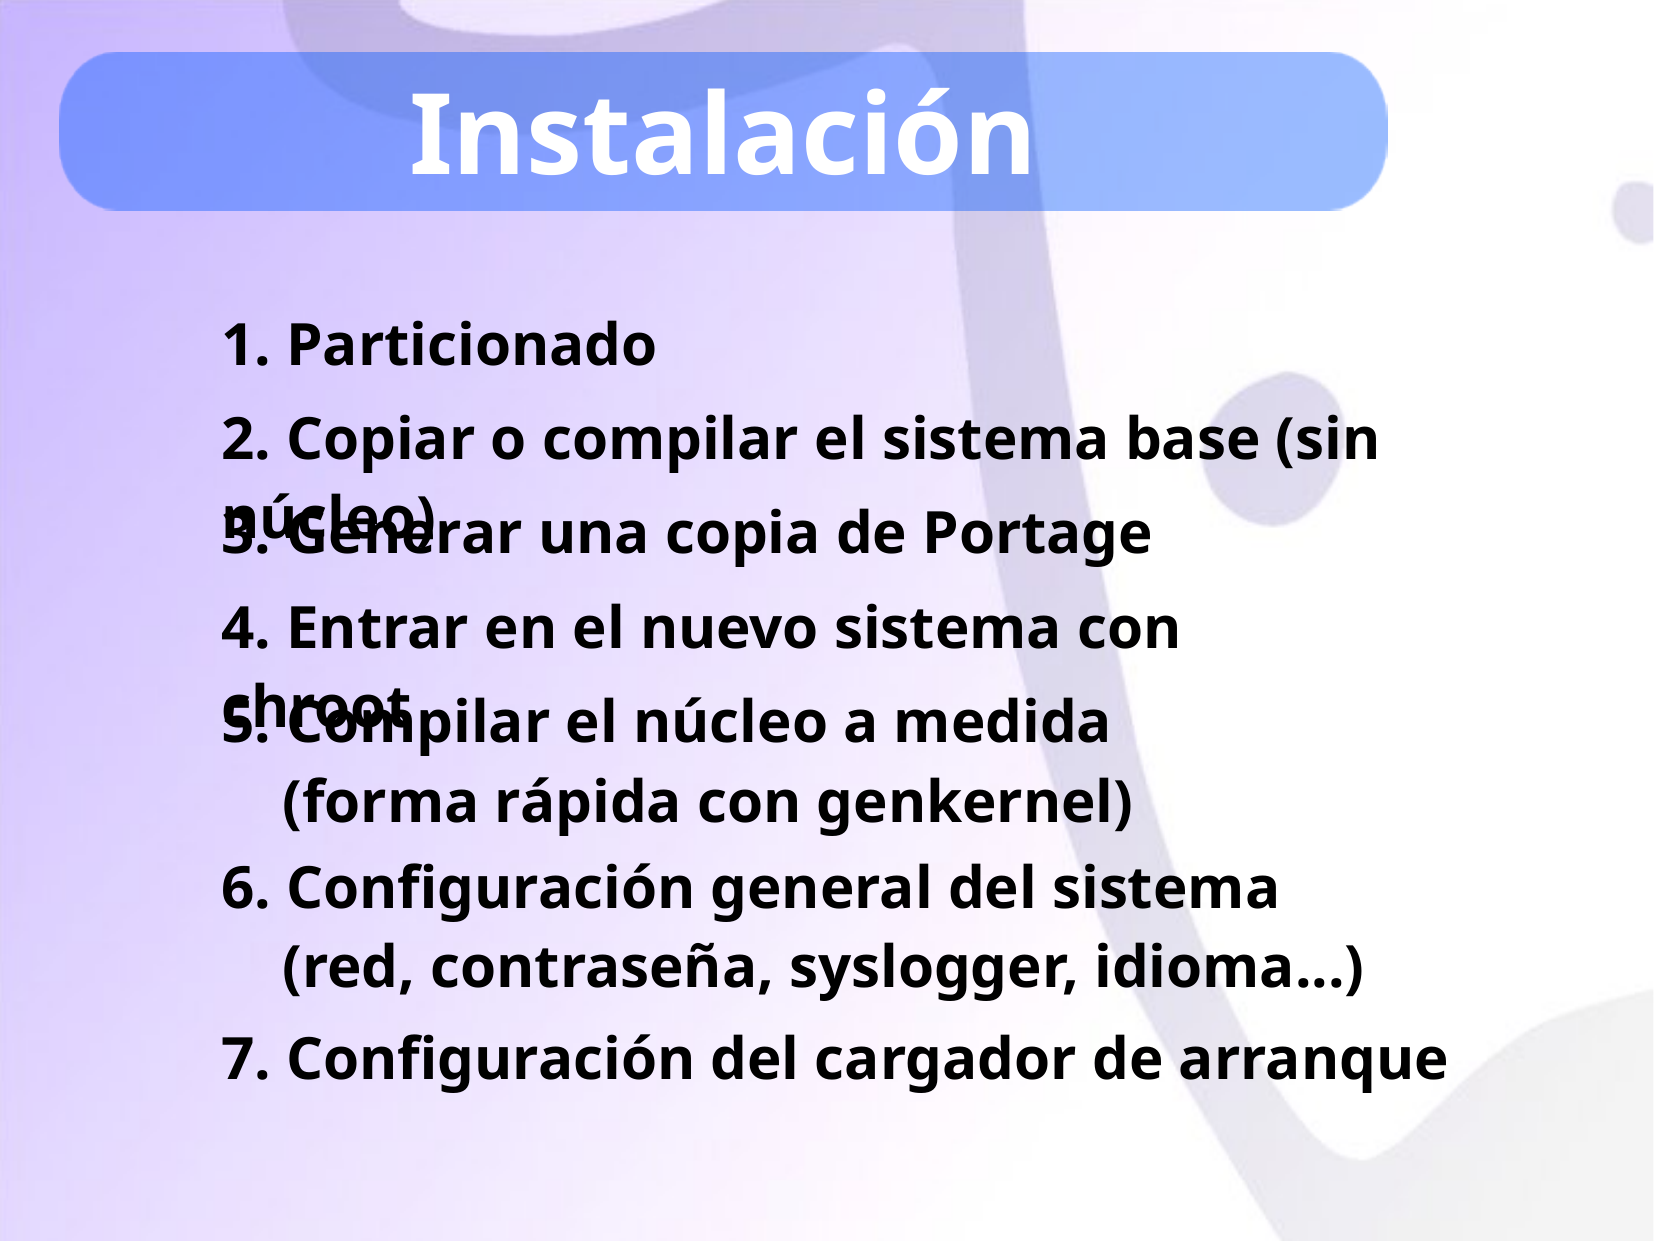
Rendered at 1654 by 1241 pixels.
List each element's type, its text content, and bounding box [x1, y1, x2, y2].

text_box 2. Copiar o compilar el sistema base (sin núcleo) [206, 389, 1625, 481]
picture [0, 0, 1654, 1241]
text_box 6. Configuración general del sistema (red, contraseña, syslogger, idioma...) [206, 838, 1388, 1006]
text_box 1. Particionado [206, 295, 680, 387]
text_box 5. Compilar el núcleo a medida (forma rápida con genkernel) [206, 673, 1152, 838]
text_box 7. Configuración del cargador de arranque [206, 1009, 1477, 1101]
text_box 3. Generar una copia de Portage [206, 484, 1182, 576]
text_box 4. Entrar en el nuevo sistema con chroot [206, 578, 1388, 670]
